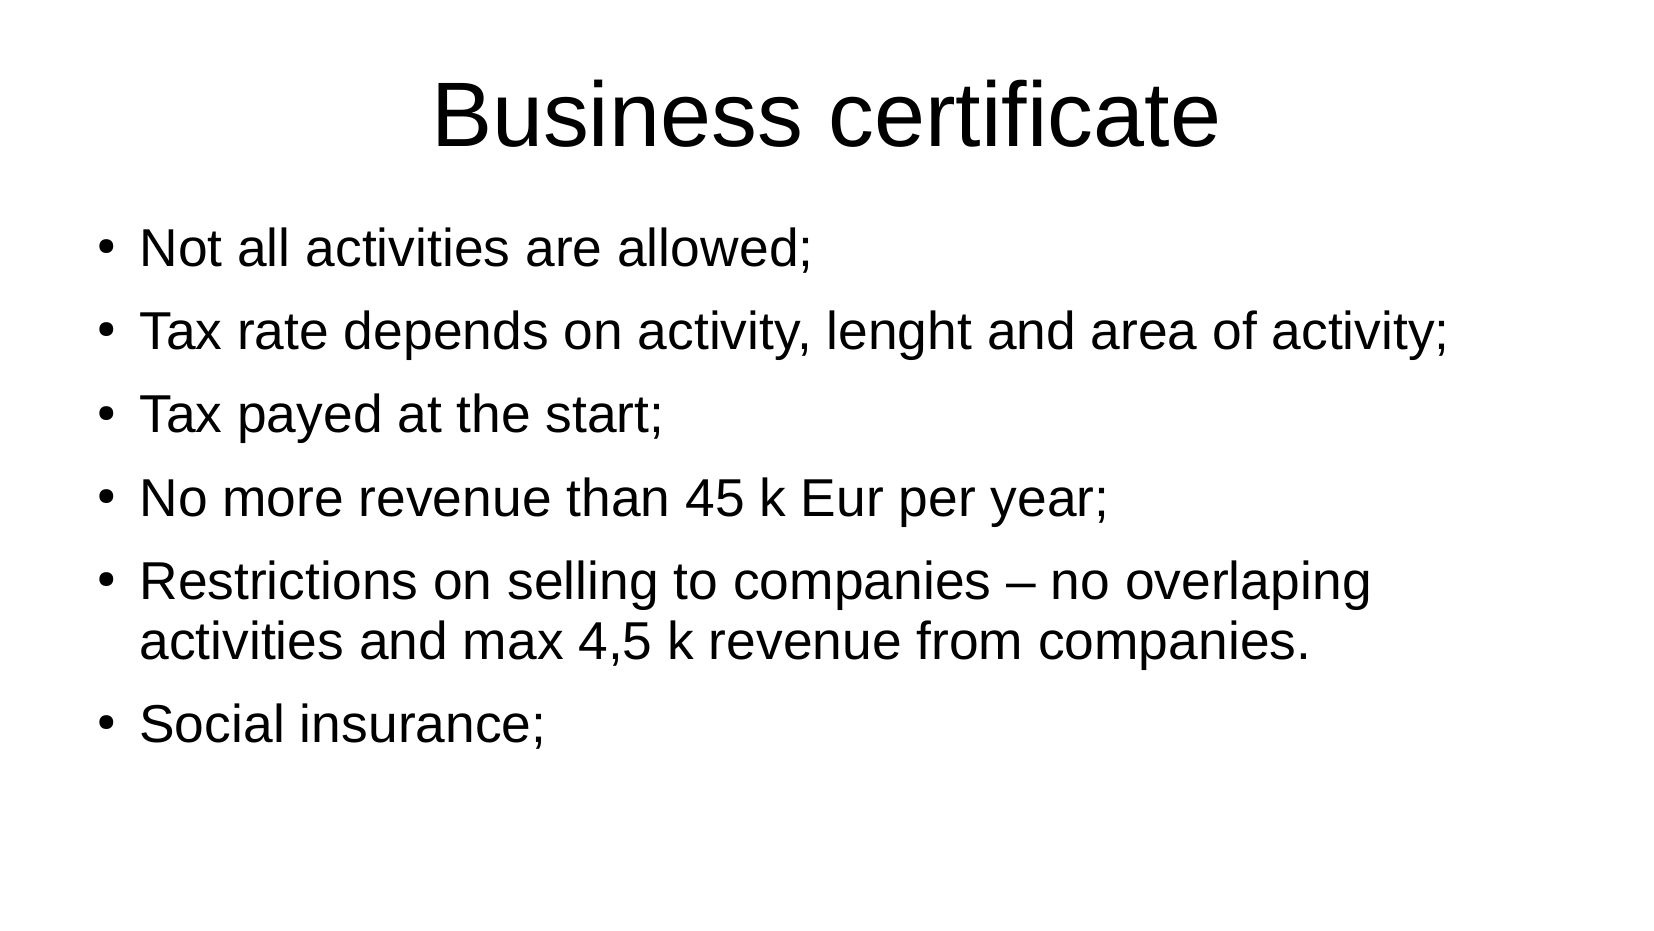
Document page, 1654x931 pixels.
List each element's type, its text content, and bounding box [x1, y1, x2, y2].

title Business certificate [82, 37, 1571, 193]
list Not all activities are allowed; Tax rate depends on activity, lenght and area of activity; Tax payed at the start; No more revenue than 45 k Eur per year; Restrictions on selling to companies – no overlaping activities and max 4,5 k revenue from companies. Social insurance; [82, 217, 1571, 758]
